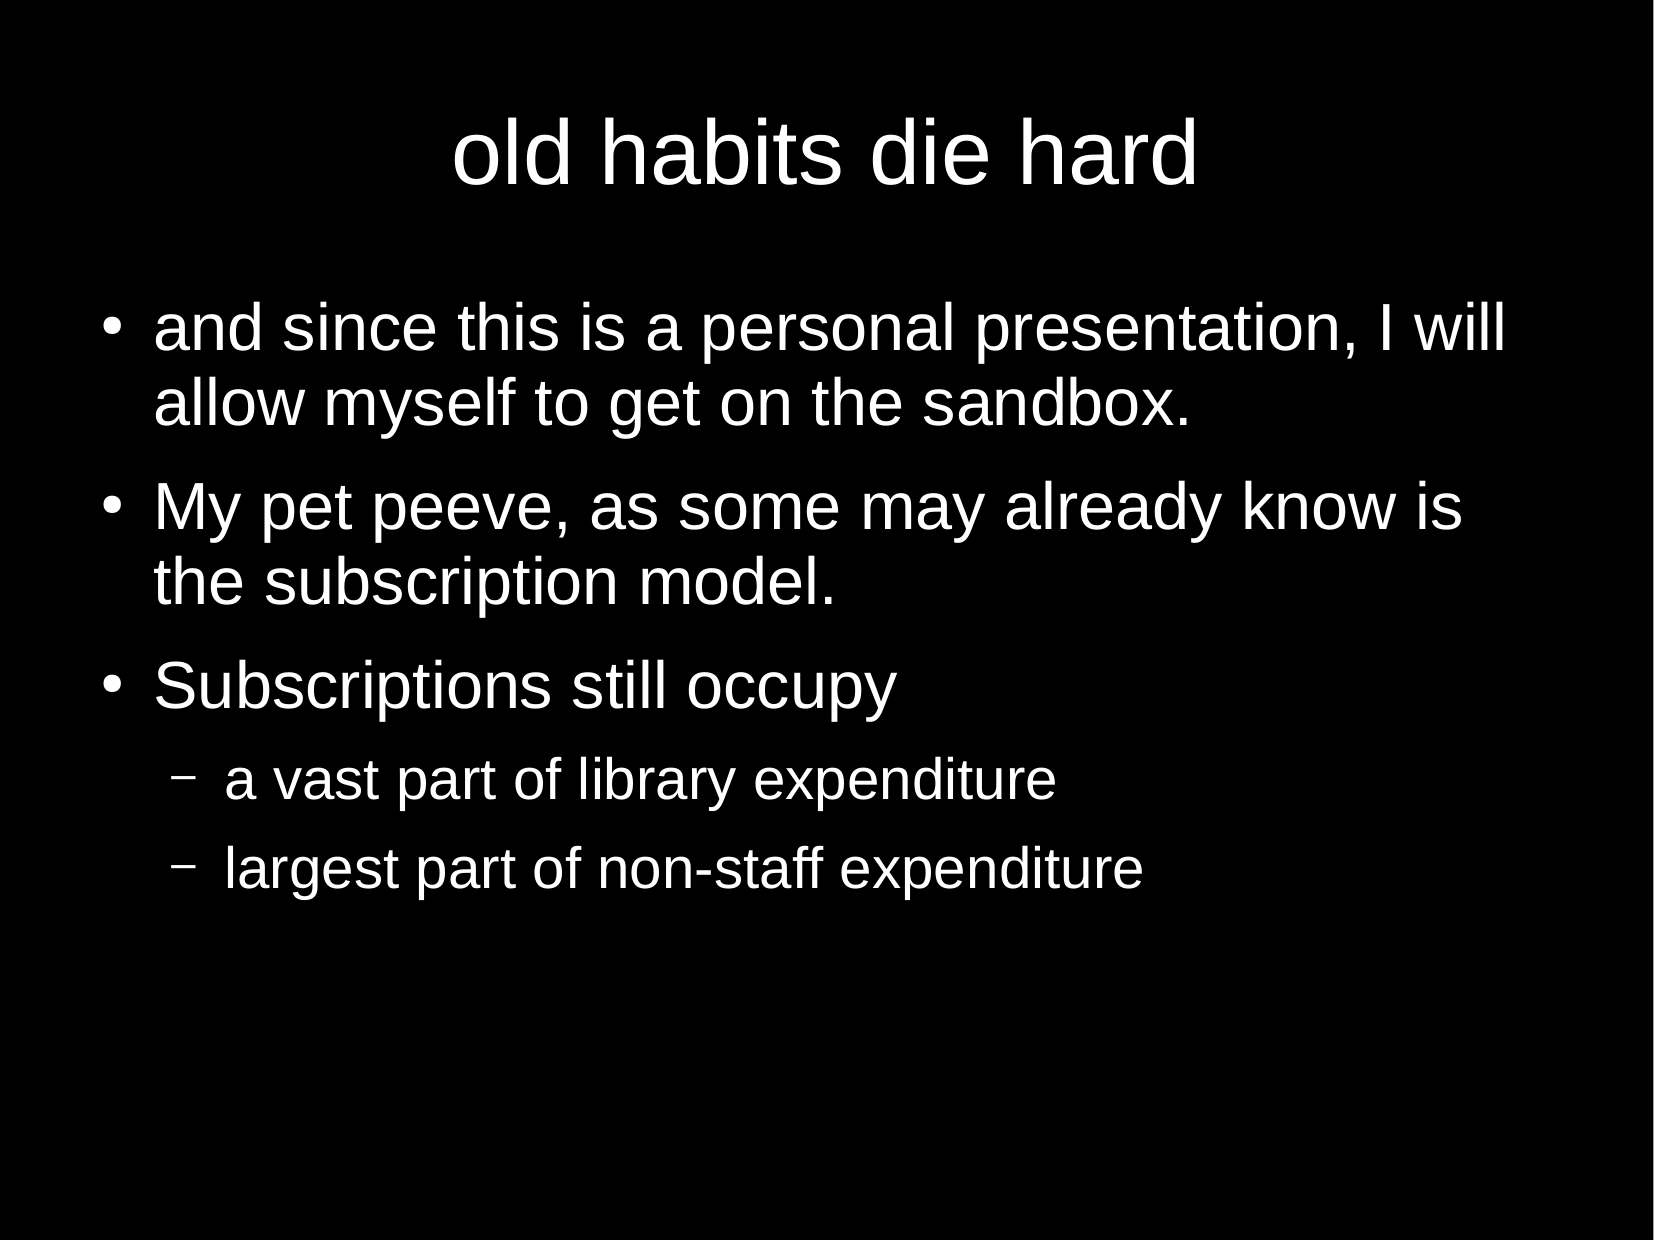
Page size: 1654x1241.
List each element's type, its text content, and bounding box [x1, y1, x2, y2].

title old habits die hard [82, 49, 1571, 257]
list and since this is a personal presentation, I will allow myself to get on the sandbox. My pet peeve, as some may already know is the subscription model. Subscriptions still occupy a vast part of library expenditure largest part of non-staff expenditure [82, 290, 1571, 1010]
